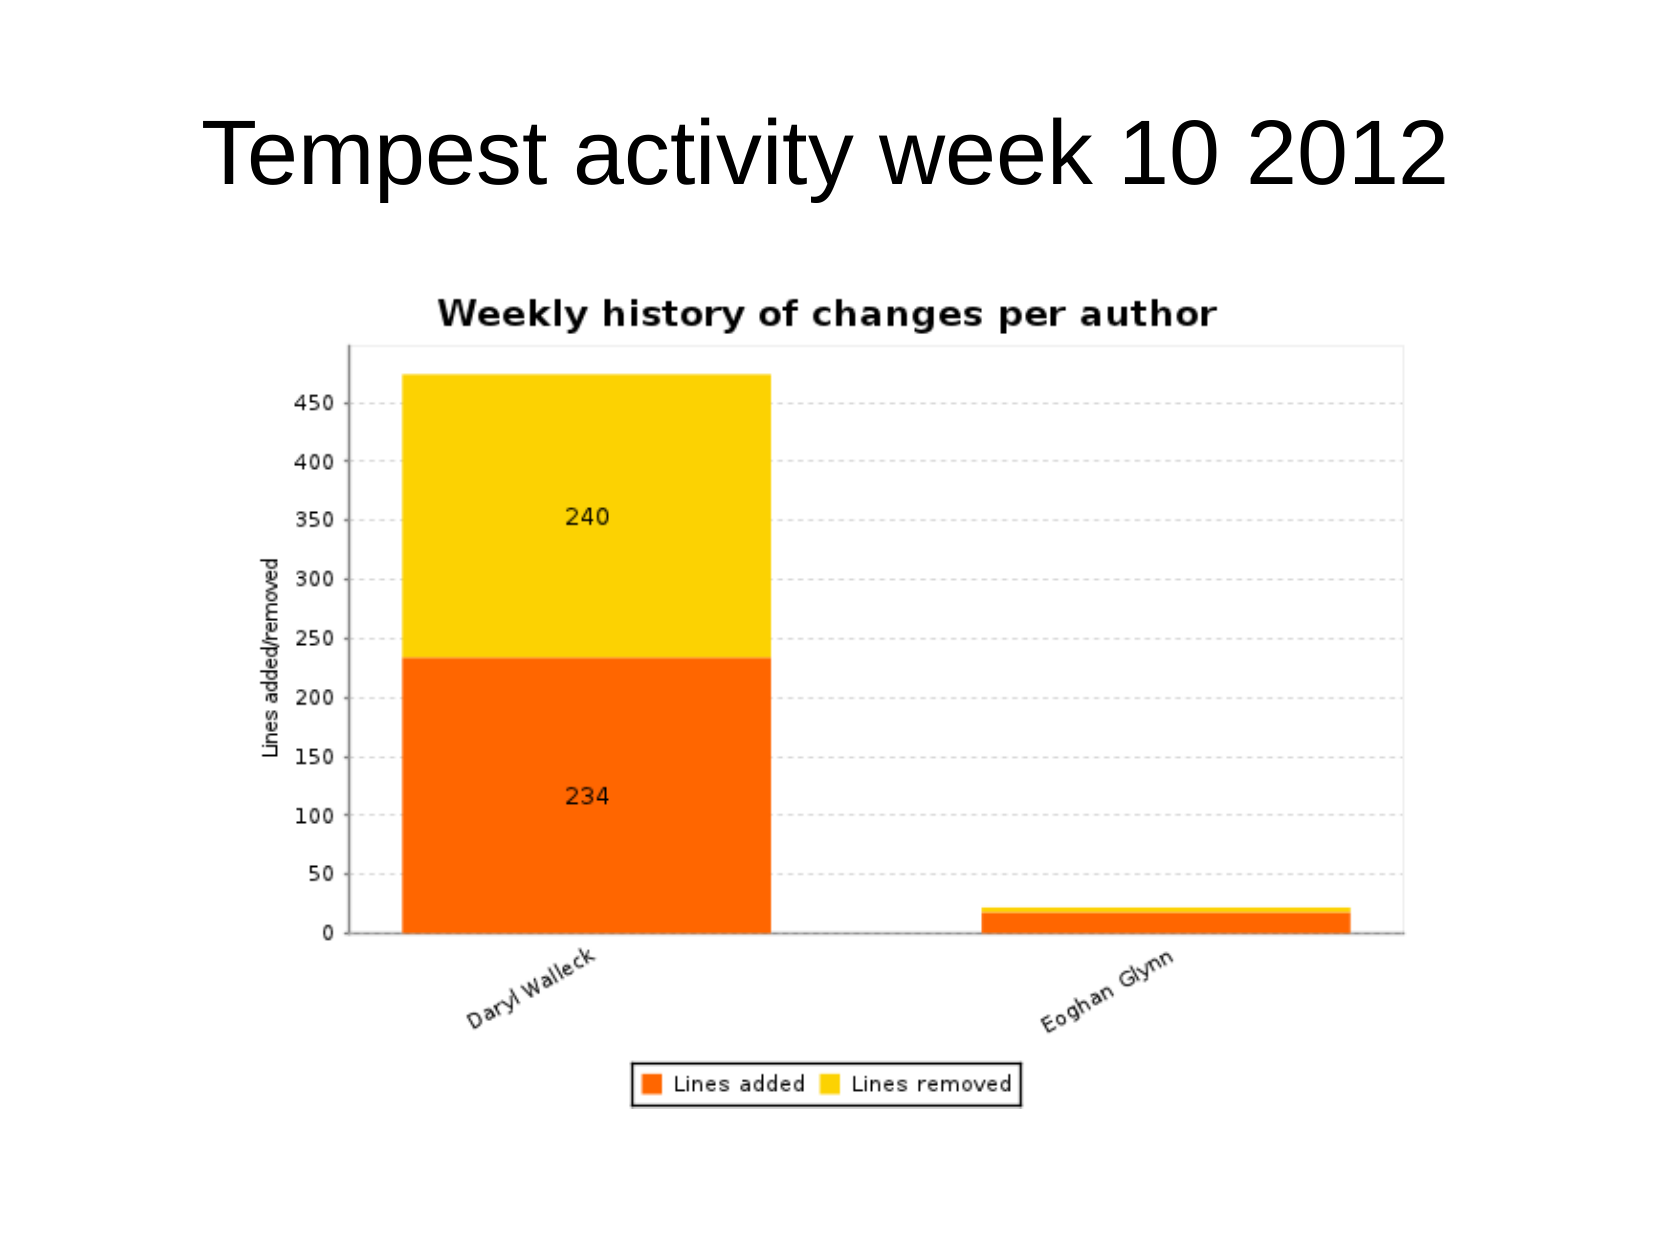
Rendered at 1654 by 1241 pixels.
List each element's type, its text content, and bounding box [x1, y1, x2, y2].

picture [230, 290, 1424, 1109]
title Tempest activity week 10 2012 [82, 49, 1571, 257]
